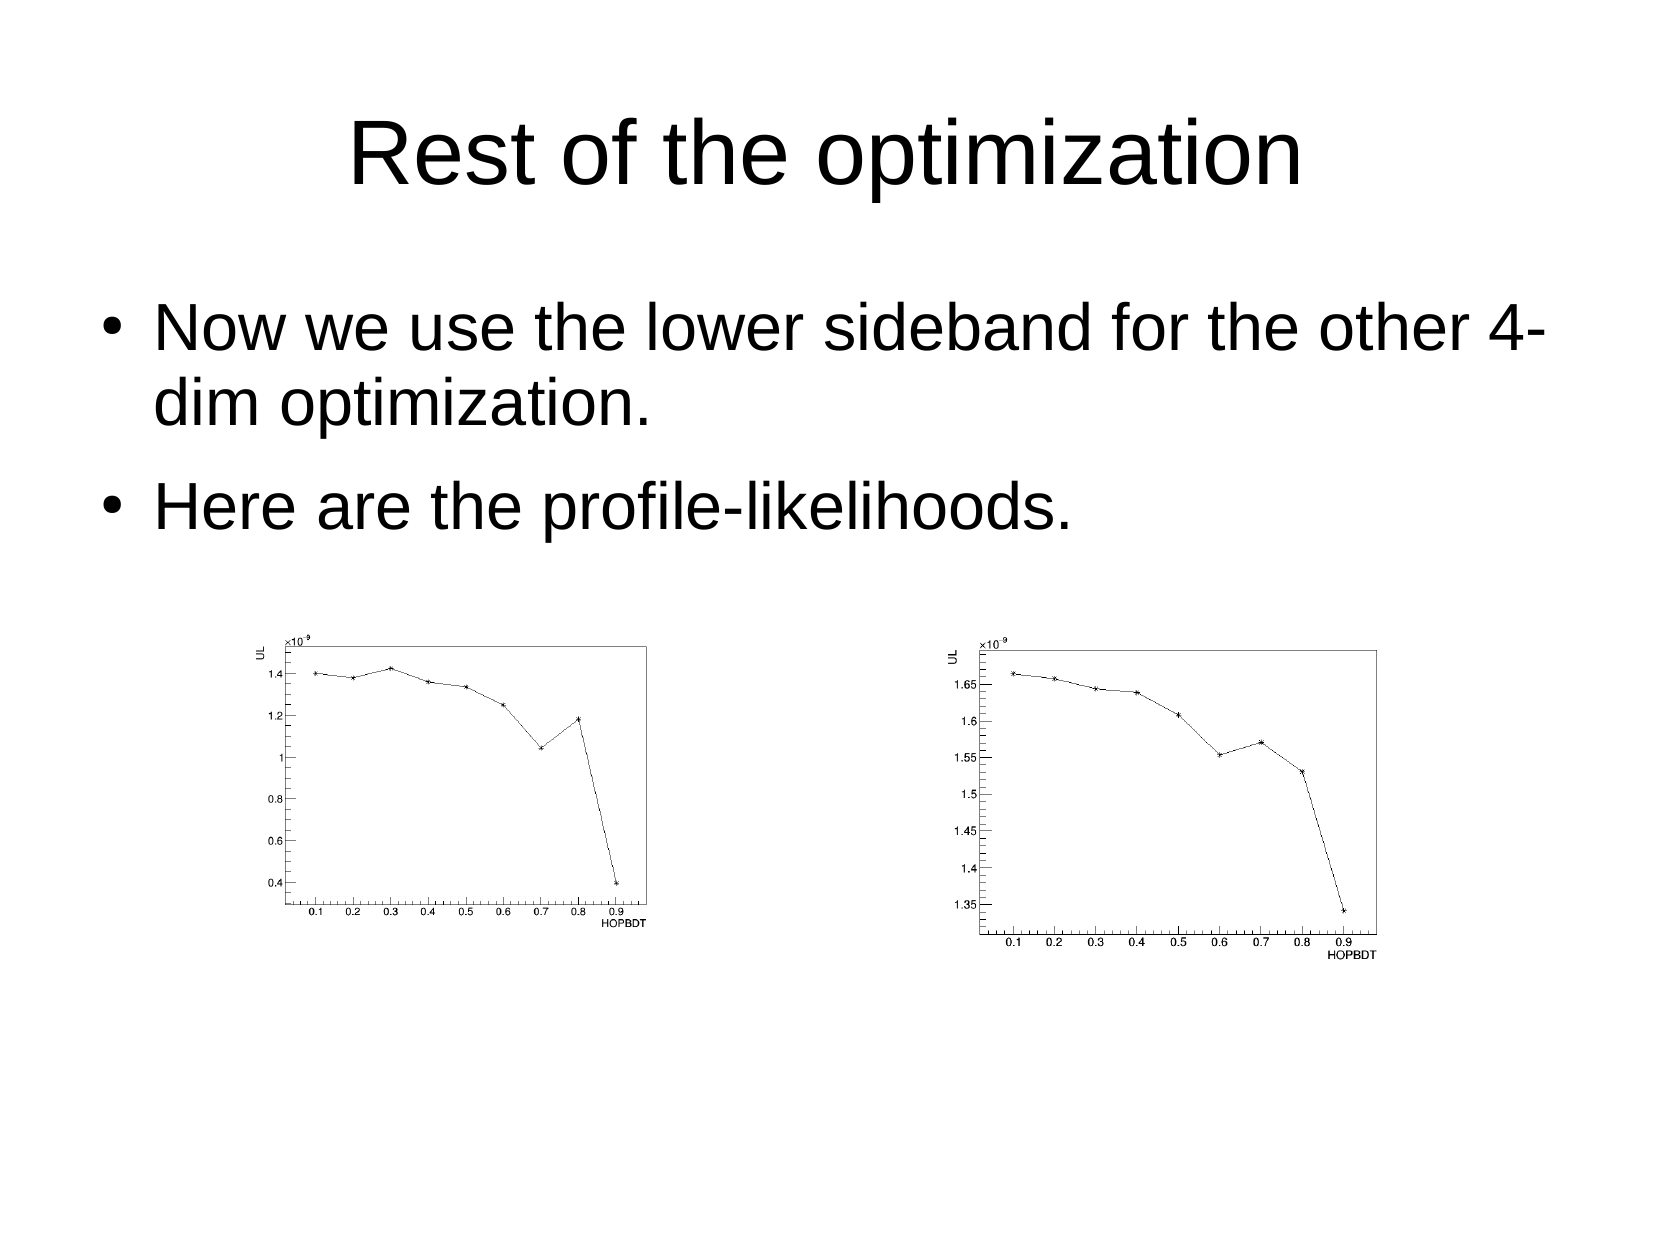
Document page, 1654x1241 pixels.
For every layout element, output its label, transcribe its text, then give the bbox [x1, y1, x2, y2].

picture [930, 614, 1426, 970]
title Rest of the optimization [82, 49, 1571, 257]
picture [240, 614, 691, 938]
list Now we use the lower sideband for the other 4-dim optimization. Here are the profile-likelihoods. [82, 290, 1571, 1010]
